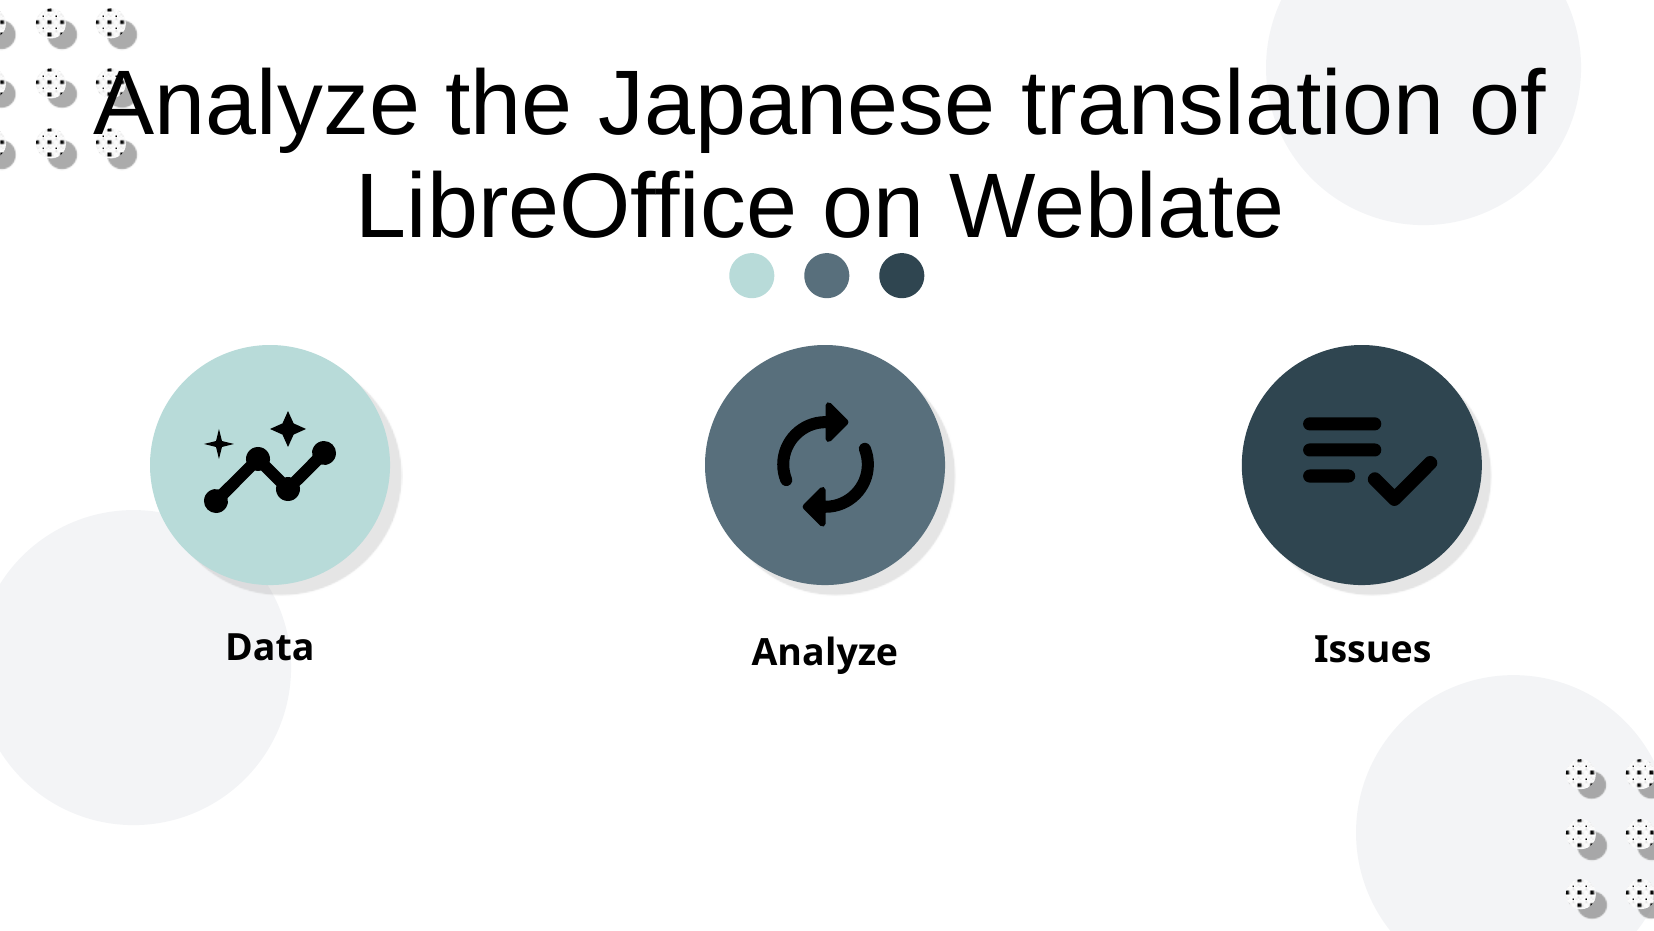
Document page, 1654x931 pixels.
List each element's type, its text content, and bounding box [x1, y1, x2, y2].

text_box [1241, 345, 1482, 586]
picture [1565, 819, 1596, 850]
picture [35, 128, 67, 159]
picture [0, 71, 6, 96]
picture [0, 11, 6, 36]
picture [1625, 819, 1654, 850]
text_box [705, 345, 946, 586]
picture [1625, 759, 1654, 790]
text_box [804, 257, 850, 299]
text_box Data [165, 612, 376, 679]
picture [1625, 879, 1654, 910]
picture [1565, 759, 1596, 790]
text_box [879, 257, 925, 299]
picture [750, 388, 902, 541]
text_box Analyze [720, 618, 931, 685]
text_box [150, 345, 391, 586]
picture [35, 8, 66, 39]
picture [35, 68, 66, 99]
picture [1286, 375, 1450, 538]
picture [0, 131, 7, 156]
picture [1565, 879, 1596, 910]
text_box [729, 257, 775, 299]
picture [95, 8, 126, 39]
picture [195, 390, 346, 541]
text_box Issues [1210, 615, 1536, 681]
title Analyze the Japanese translation of LibreOffice on Weblate [76, 51, 1565, 257]
